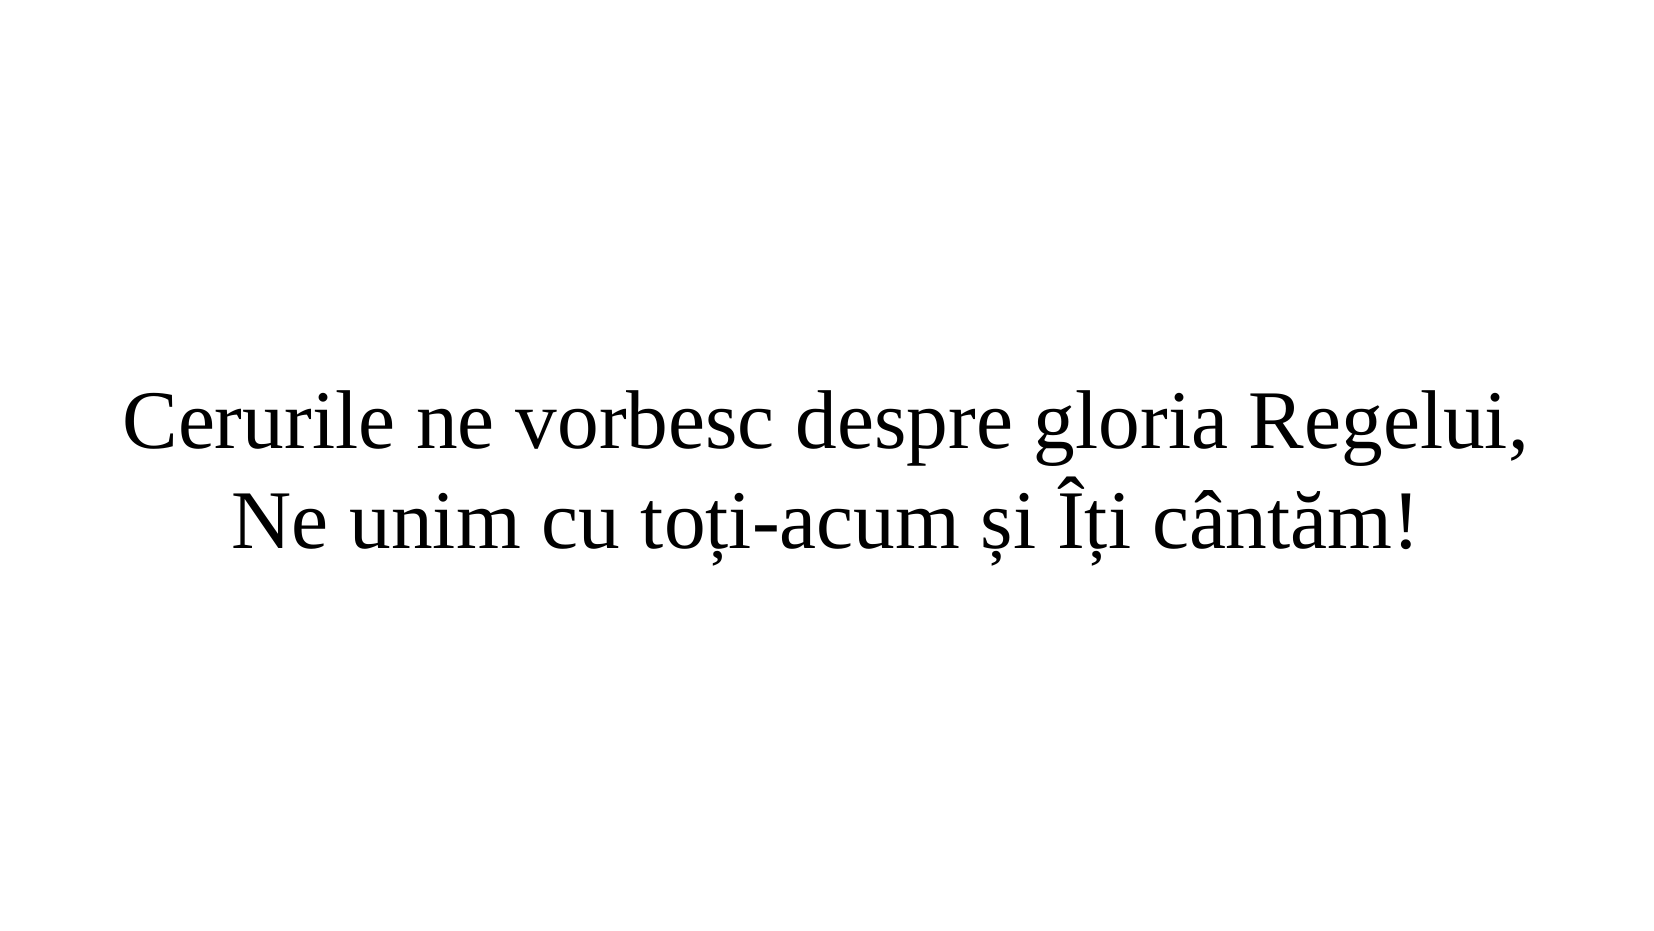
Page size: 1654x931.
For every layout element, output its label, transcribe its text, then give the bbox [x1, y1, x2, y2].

subtitle Cerurile ne vorbesc despre gloria Regelui, Ne unim cu toți-acum și Îți cântăm! [0, 357, 1654, 553]
